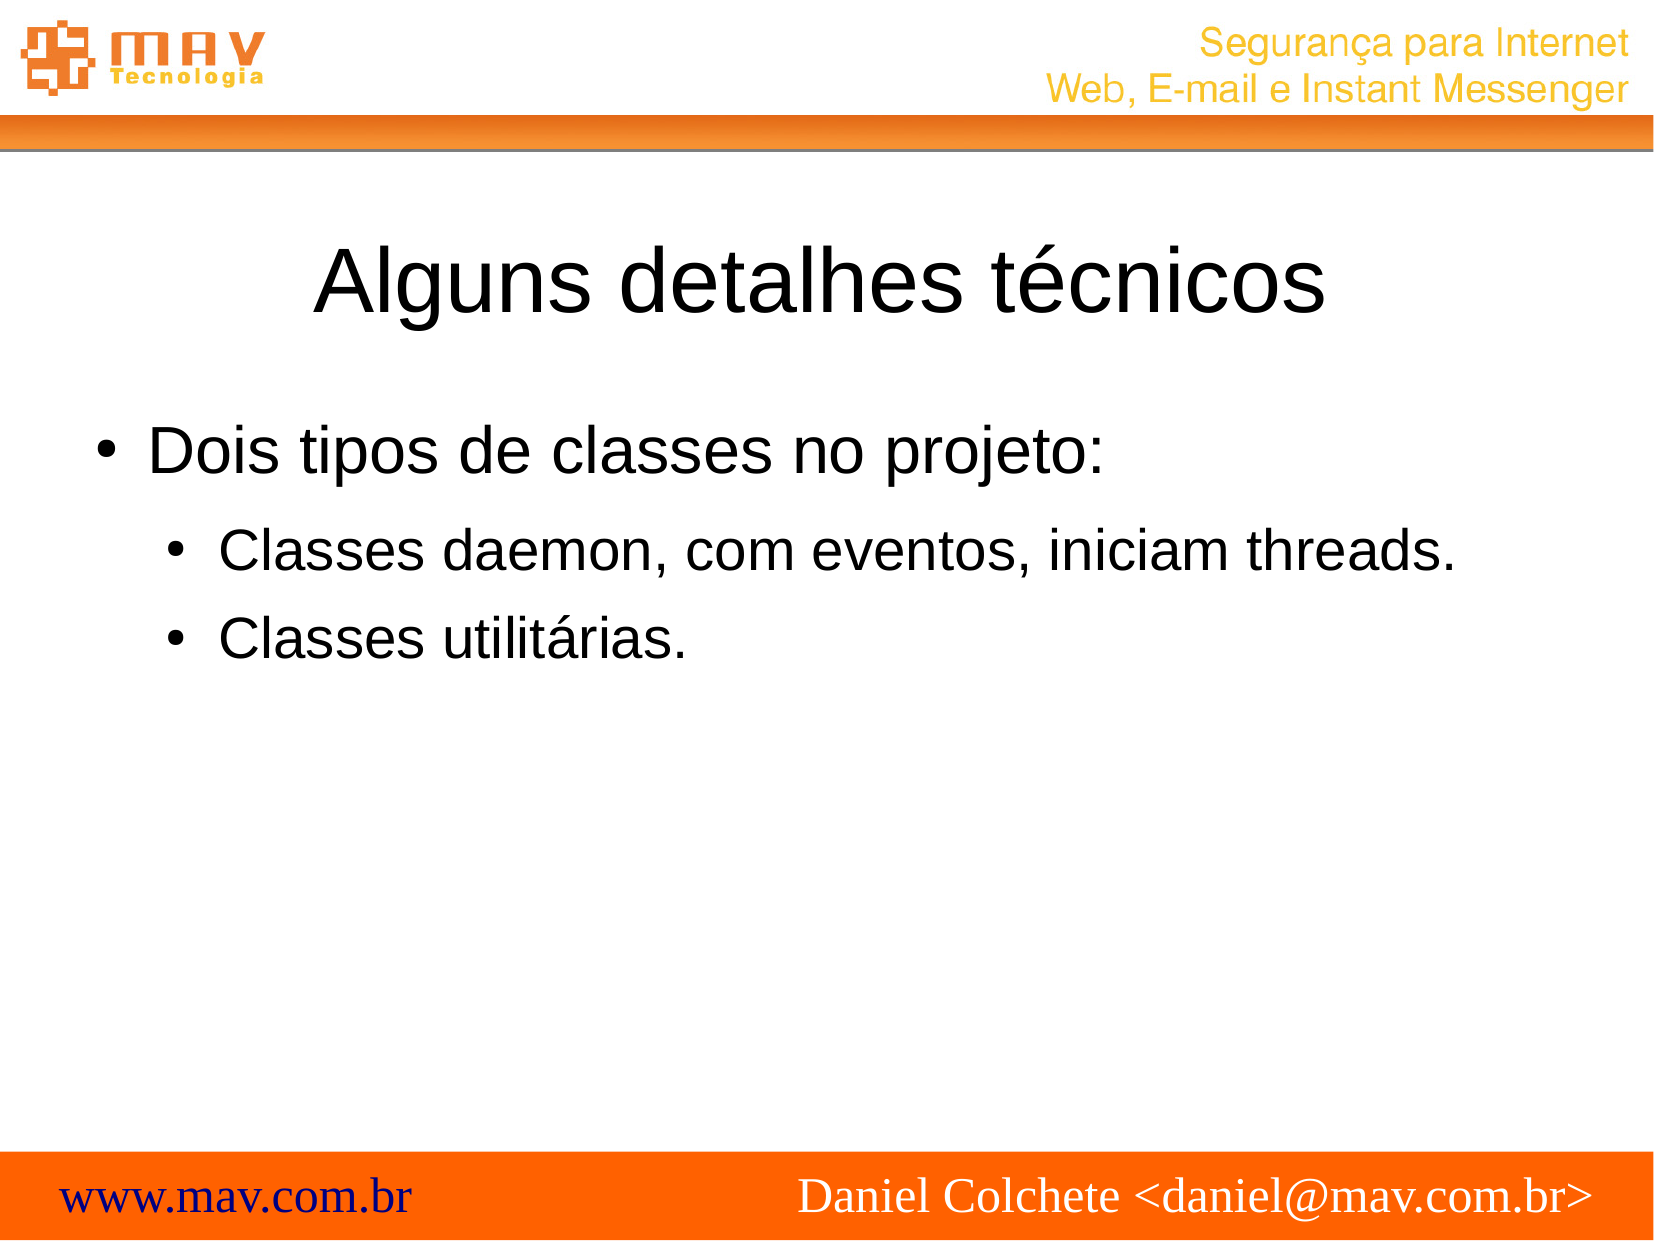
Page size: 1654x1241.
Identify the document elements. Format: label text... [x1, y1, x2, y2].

title Alguns detalhes técnicos [76, 184, 1565, 377]
list Dois tipos de classes no projeto: Classes daemon, com eventos, iniciam threads. Classes utilitárias. [76, 413, 1565, 1094]
picture [0, 0, 1654, 152]
